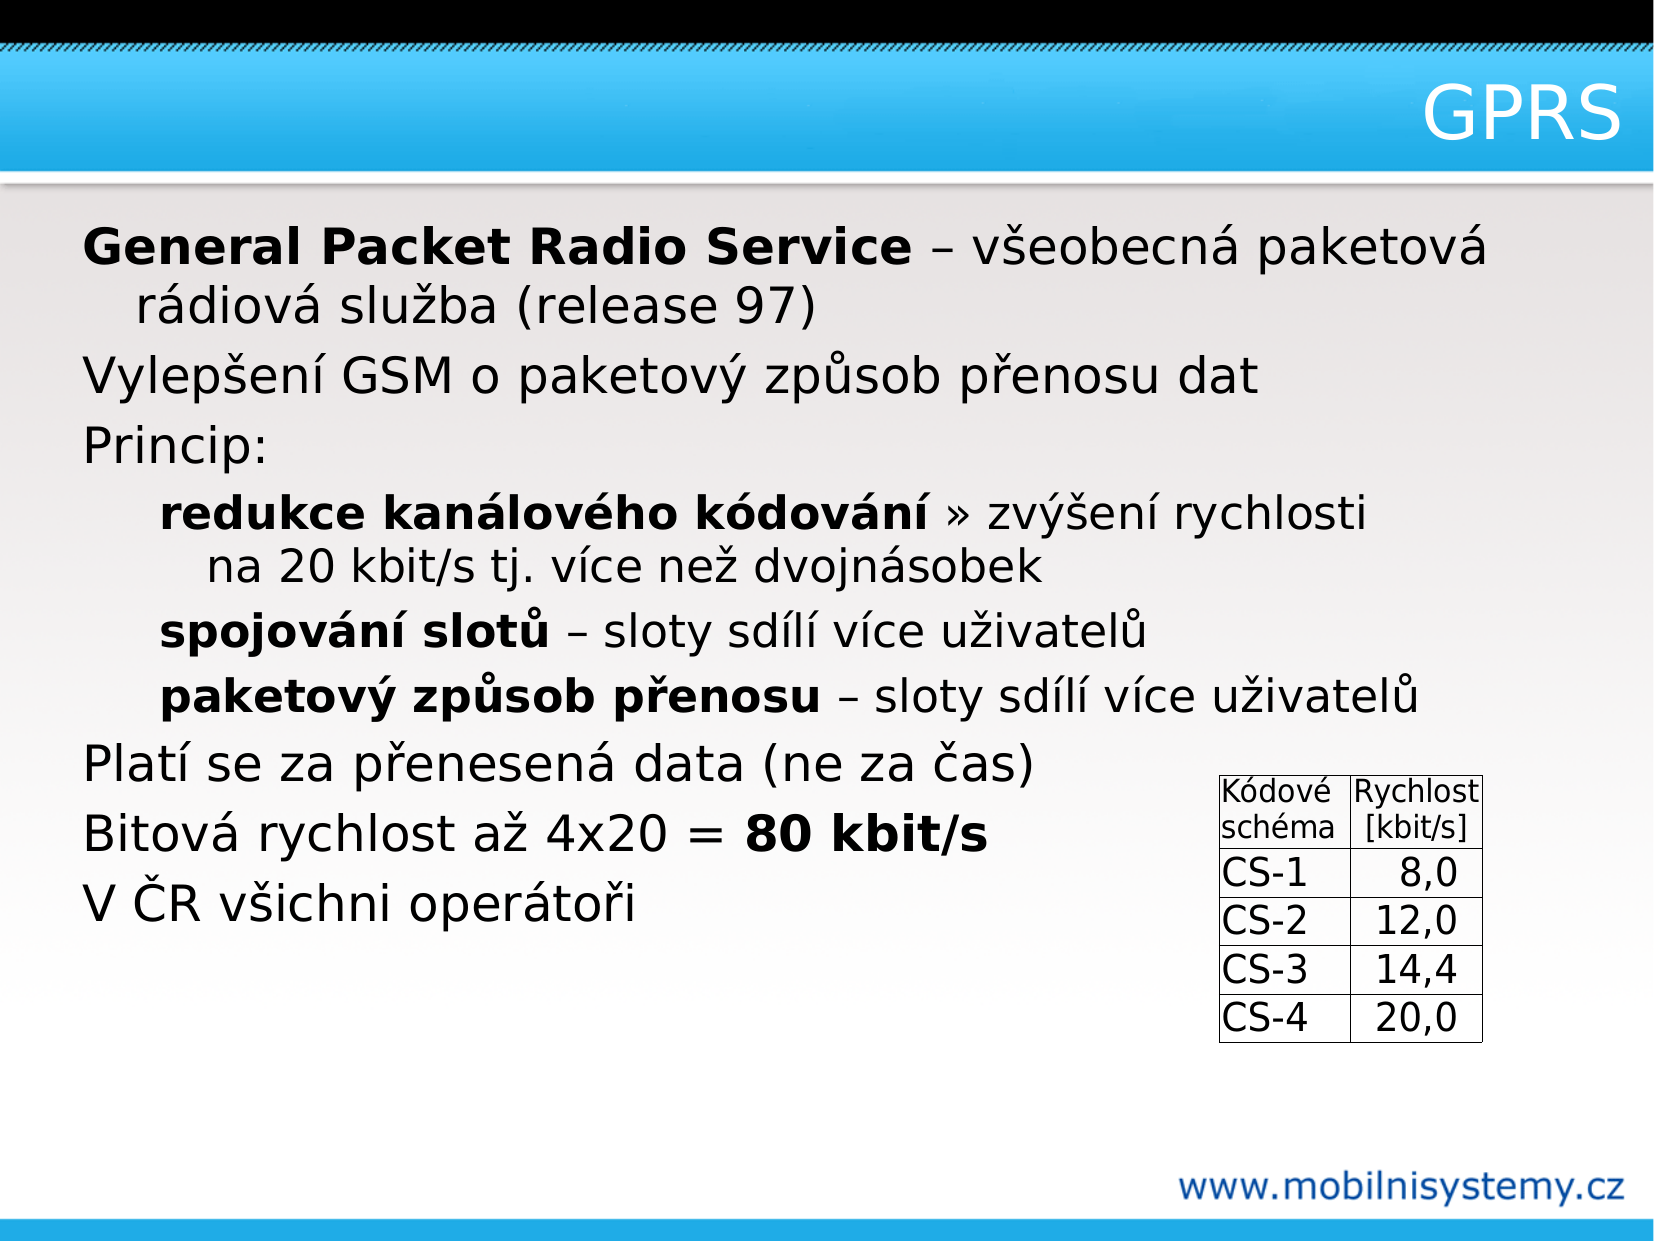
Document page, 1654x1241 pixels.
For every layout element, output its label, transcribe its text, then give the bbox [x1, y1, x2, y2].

title GPRS [29, 56, 1625, 170]
picture [0, 0, 1654, 1241]
chart [1217, 773, 1485, 1045]
list General Packet Radio Service – všeobecná paketová rádiová služba (release 97) Vylepšení GSM o paketový způsob přenosu dat Princip: redukce kanálového kódování » zvýšení rychlosti na 20 kbit/s tj. více než dvojnásobek spojování slotů – sloty sdílí více uživatelů paketový způsob přenosu – sloty sdílí více uživatelů Platí se za přenesená data (ne za čas) Bitová rychlost až 4x20 = 80 kbit/s V ČR všichni operátoři [64, 218, 1565, 1078]
